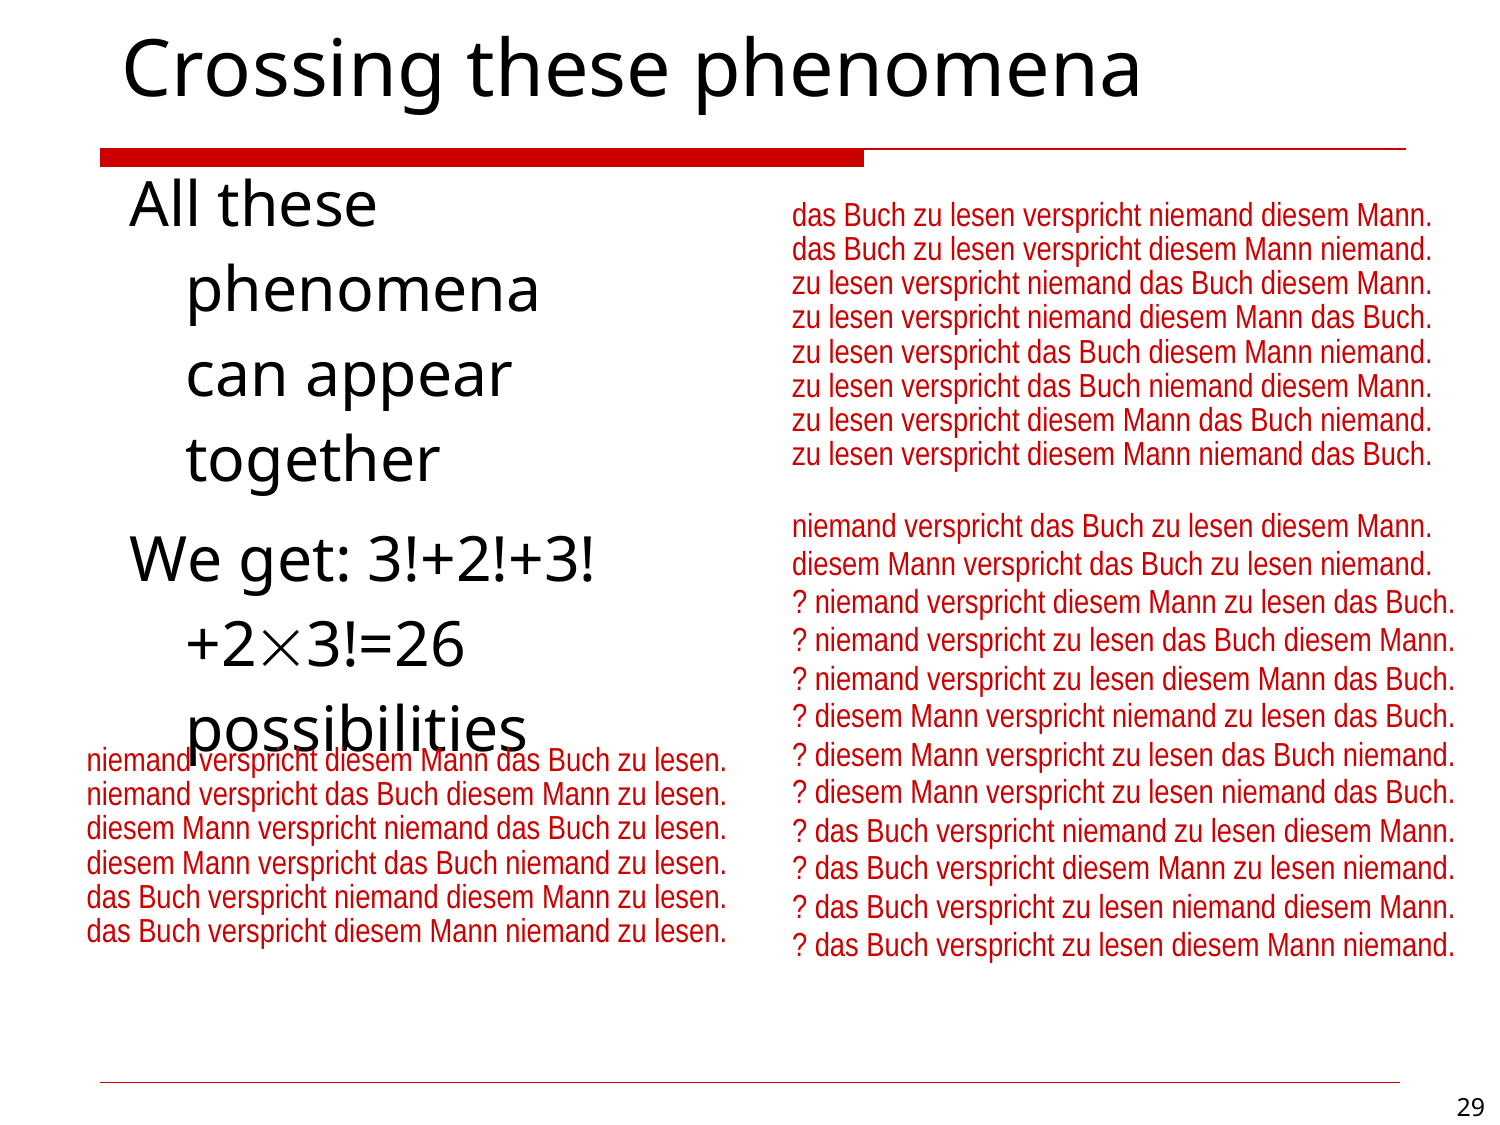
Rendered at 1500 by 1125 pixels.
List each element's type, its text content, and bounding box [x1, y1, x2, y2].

text_box das Buch zu lesen verspricht niemand diesem Mann. das Buch zu lesen verspricht diesem Mann niemand. zu lesen verspricht niemand das Buch diesem Mann. zu lesen verspricht niemand diesem Mann das Buch. zu lesen verspricht das Buch diesem Mann niemand. zu lesen verspricht das Buch niemand diesem Mann. zu lesen verspricht diesem Mann das Buch niemand. zu lesen verspricht diesem Mann niemand das Buch. niemand verspricht das Buch zu lesen diesem Mann. diesem Mann verspricht das Buch zu lesen niemand. ? niemand verspricht diesem Mann zu lesen das Buch. ? niemand verspricht zu lesen das Buch diesem Mann. ? niemand verspricht zu lesen diesem Mann das Buch. ? diesem Mann verspricht niemand zu lesen das Buch. ? diesem Mann verspricht zu lesen das Buch niemand. ? diesem Mann verspricht zu lesen niemand das Buch. ? das Buch verspricht niemand zu lesen diesem Mann. ? das Buch verspricht diesem Mann zu lesen niemand. ? das Buch verspricht zu lesen niemand diesem Mann. ? das Buch verspricht zu lesen diesem Mann niemand. [777, 191, 1500, 971]
title Crossing these phenomena [106, 17, 1382, 128]
text_box niemand verspricht diesem Mann das Buch zu lesen. niemand verspricht das Buch diesem Mann zu lesen. diesem Mann verspricht niemand das Buch zu lesen. diesem Mann verspricht das Buch niemand zu lesen. das Buch verspricht niemand diesem Mann zu lesen. das Buch verspricht diesem Mann niemand zu lesen. [71, 736, 771, 992]
list All these phenomena can appear together We get: 3!+2!+3!+23!=26 possibilities [114, 151, 663, 708]
